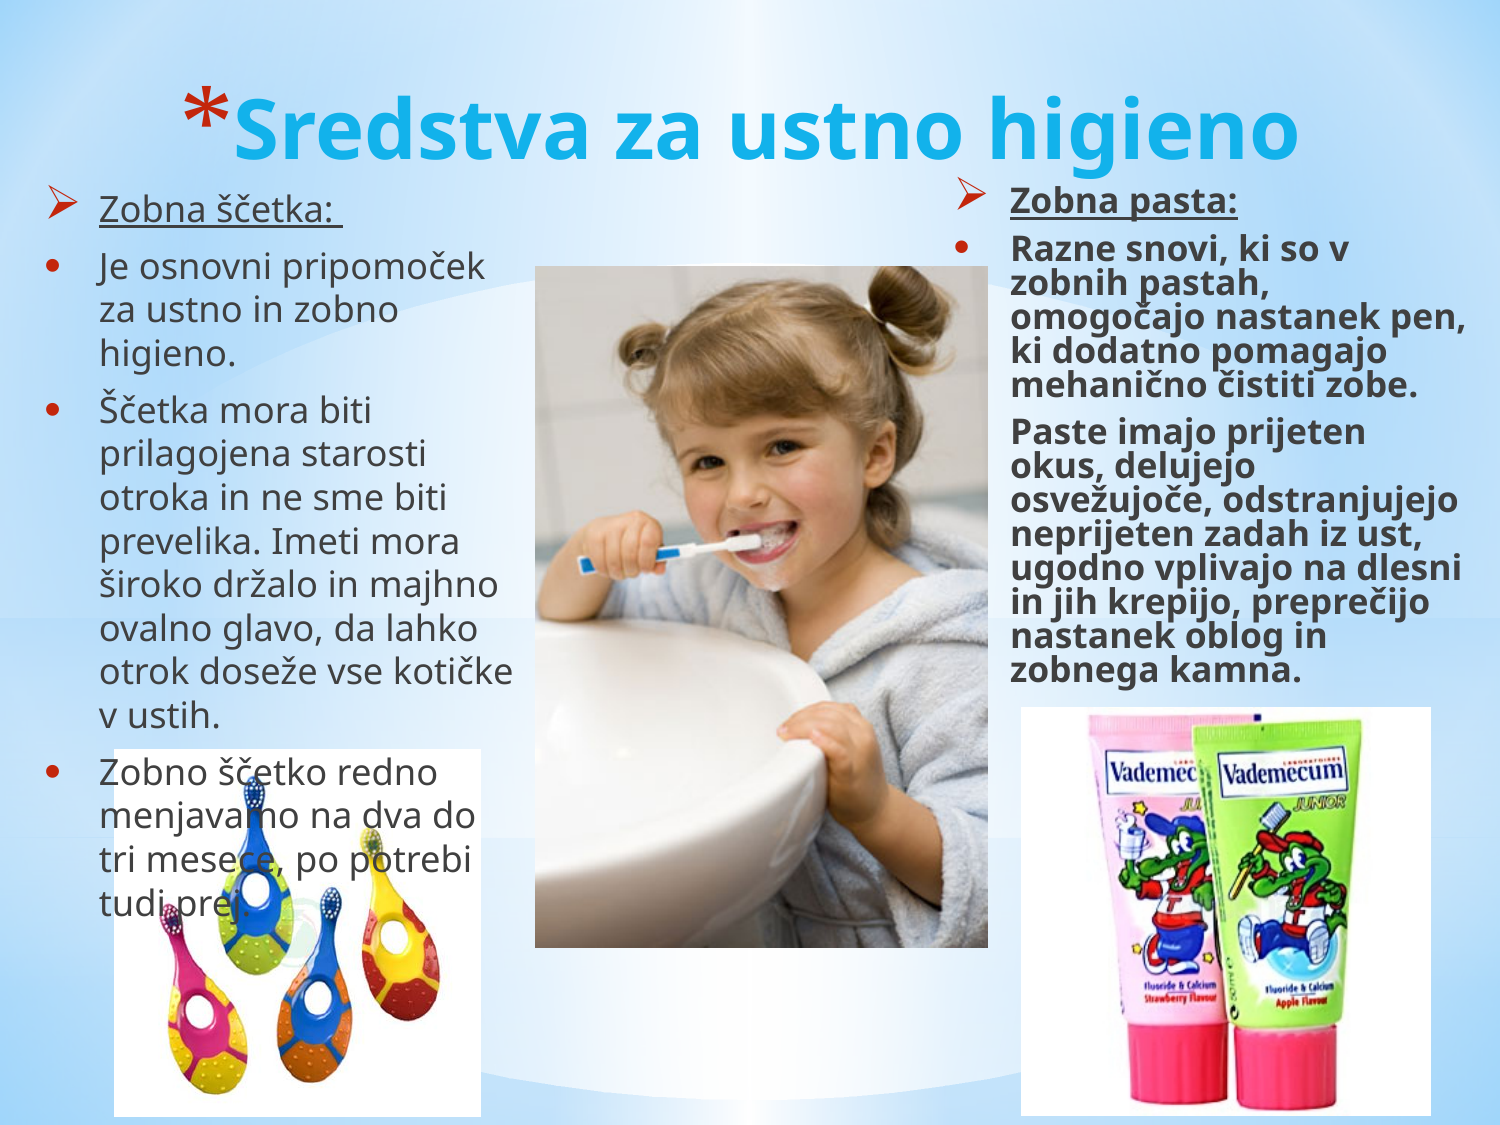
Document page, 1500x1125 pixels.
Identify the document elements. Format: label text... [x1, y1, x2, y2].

picture [1021, 1071, 1431, 1116]
picture [114, 934, 481, 1117]
list Zobna ščetka: Je osnovni pripomoček za ustno in zobno higieno. Ščetka mora biti prilagojena starosti otroka in ne sme biti prevelika. Imeti mora široko držalo in majhno ovalno glavo, da lahko otrok doseže vse kotičke v ustih. Zobno ščetko redno menjavamo na dva do tri mesece, po potrebi tudi prej. [29, 178, 536, 934]
text_box Zobna pasta: Razne snovi, ki so v zobnih pastah, omogočajo nastanek pen, ki dodatno pomagajo mehanično čistiti zobe. Paste imajo prijeten okus, delujejo osvežujoče, odstranjujejo neprijeten zadah iz ust, ugodno vplivajo na dlesni in jih krepijo, preprečijo nastanek oblog in zobnega kamna. [938, 179, 1483, 1071]
picture [535, 266, 988, 948]
text_box Sredstva za ustno higieno [114, 68, 1368, 206]
